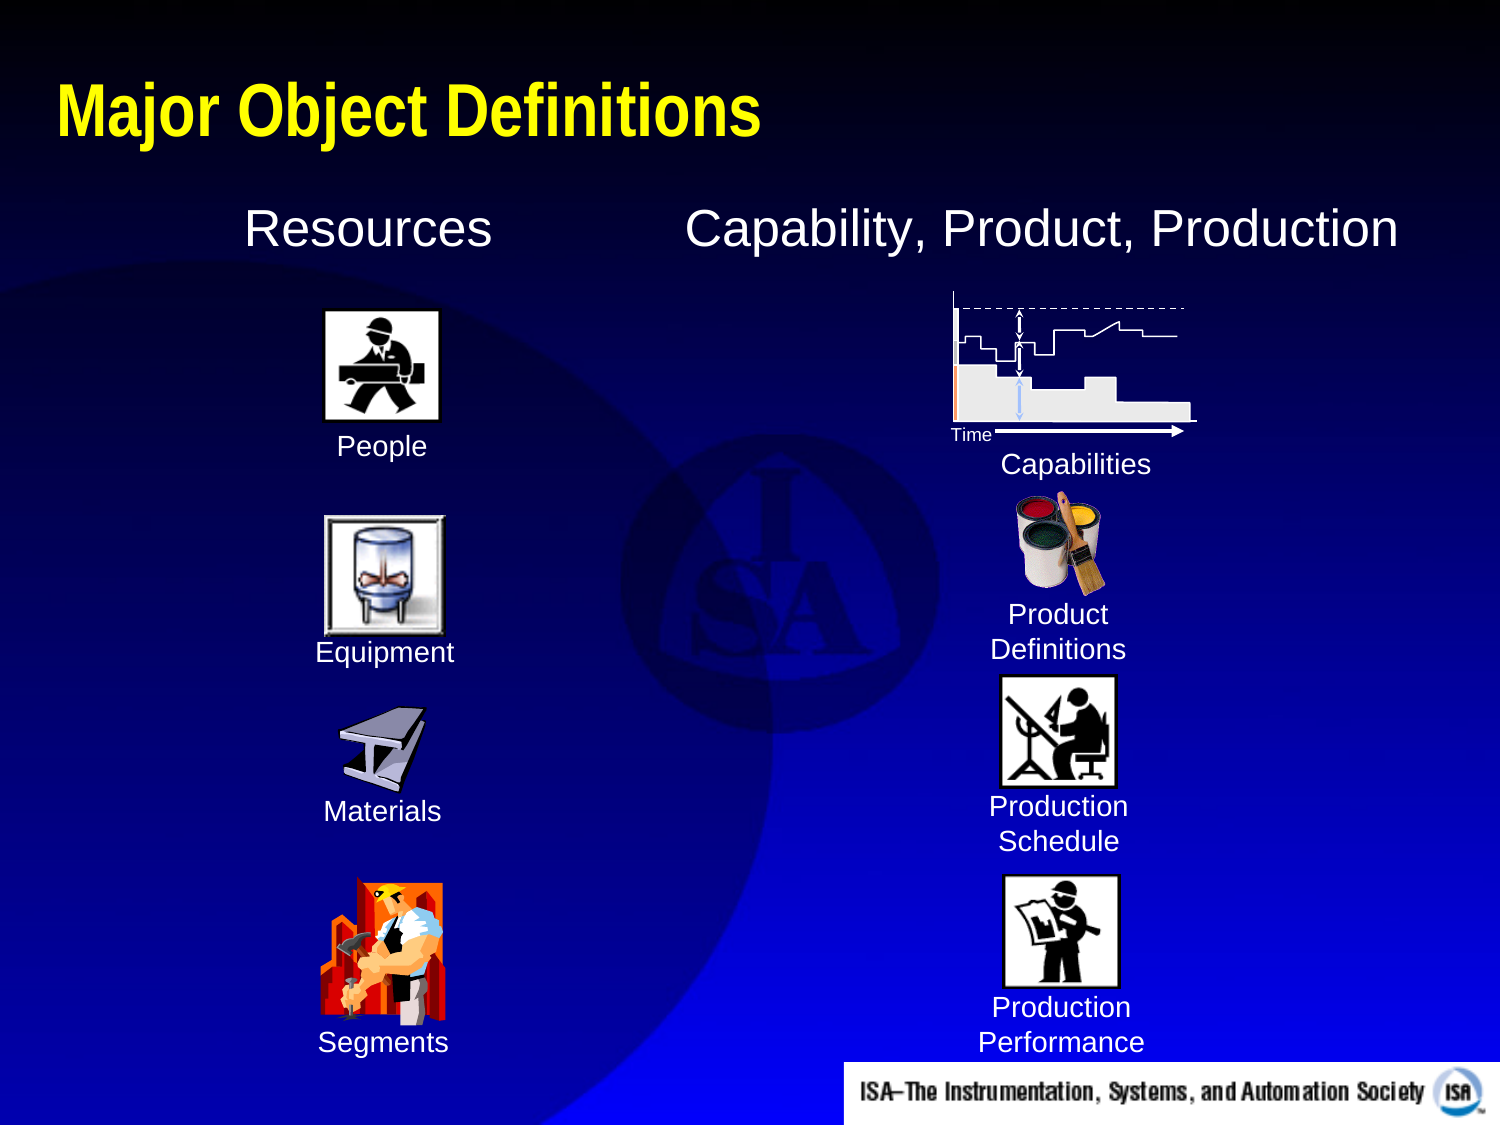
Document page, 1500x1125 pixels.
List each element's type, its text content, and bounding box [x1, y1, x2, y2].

text_box Time [924, 415, 1018, 452]
text_box Materials [309, 785, 456, 834]
text_box People [323, 420, 442, 470]
text_box Equipment [301, 626, 469, 676]
text_box [1018, 377, 1190, 422]
text_box Production Schedule [975, 780, 1143, 865]
text_box Production Performance [964, 981, 1159, 1066]
text_box Product Definitions [976, 588, 1141, 672]
picture [0, 0, 1500, 1125]
text_box Resources [230, 187, 507, 264]
text_box [953, 309, 1019, 421]
text_box Capability, Product, Production [671, 187, 1414, 264]
title Major Object Definitions [41, 12, 1463, 201]
text_box Segments [304, 1016, 464, 1065]
text_box Capabilities [987, 439, 1166, 488]
text_box Product [1018, 422, 1053, 429]
